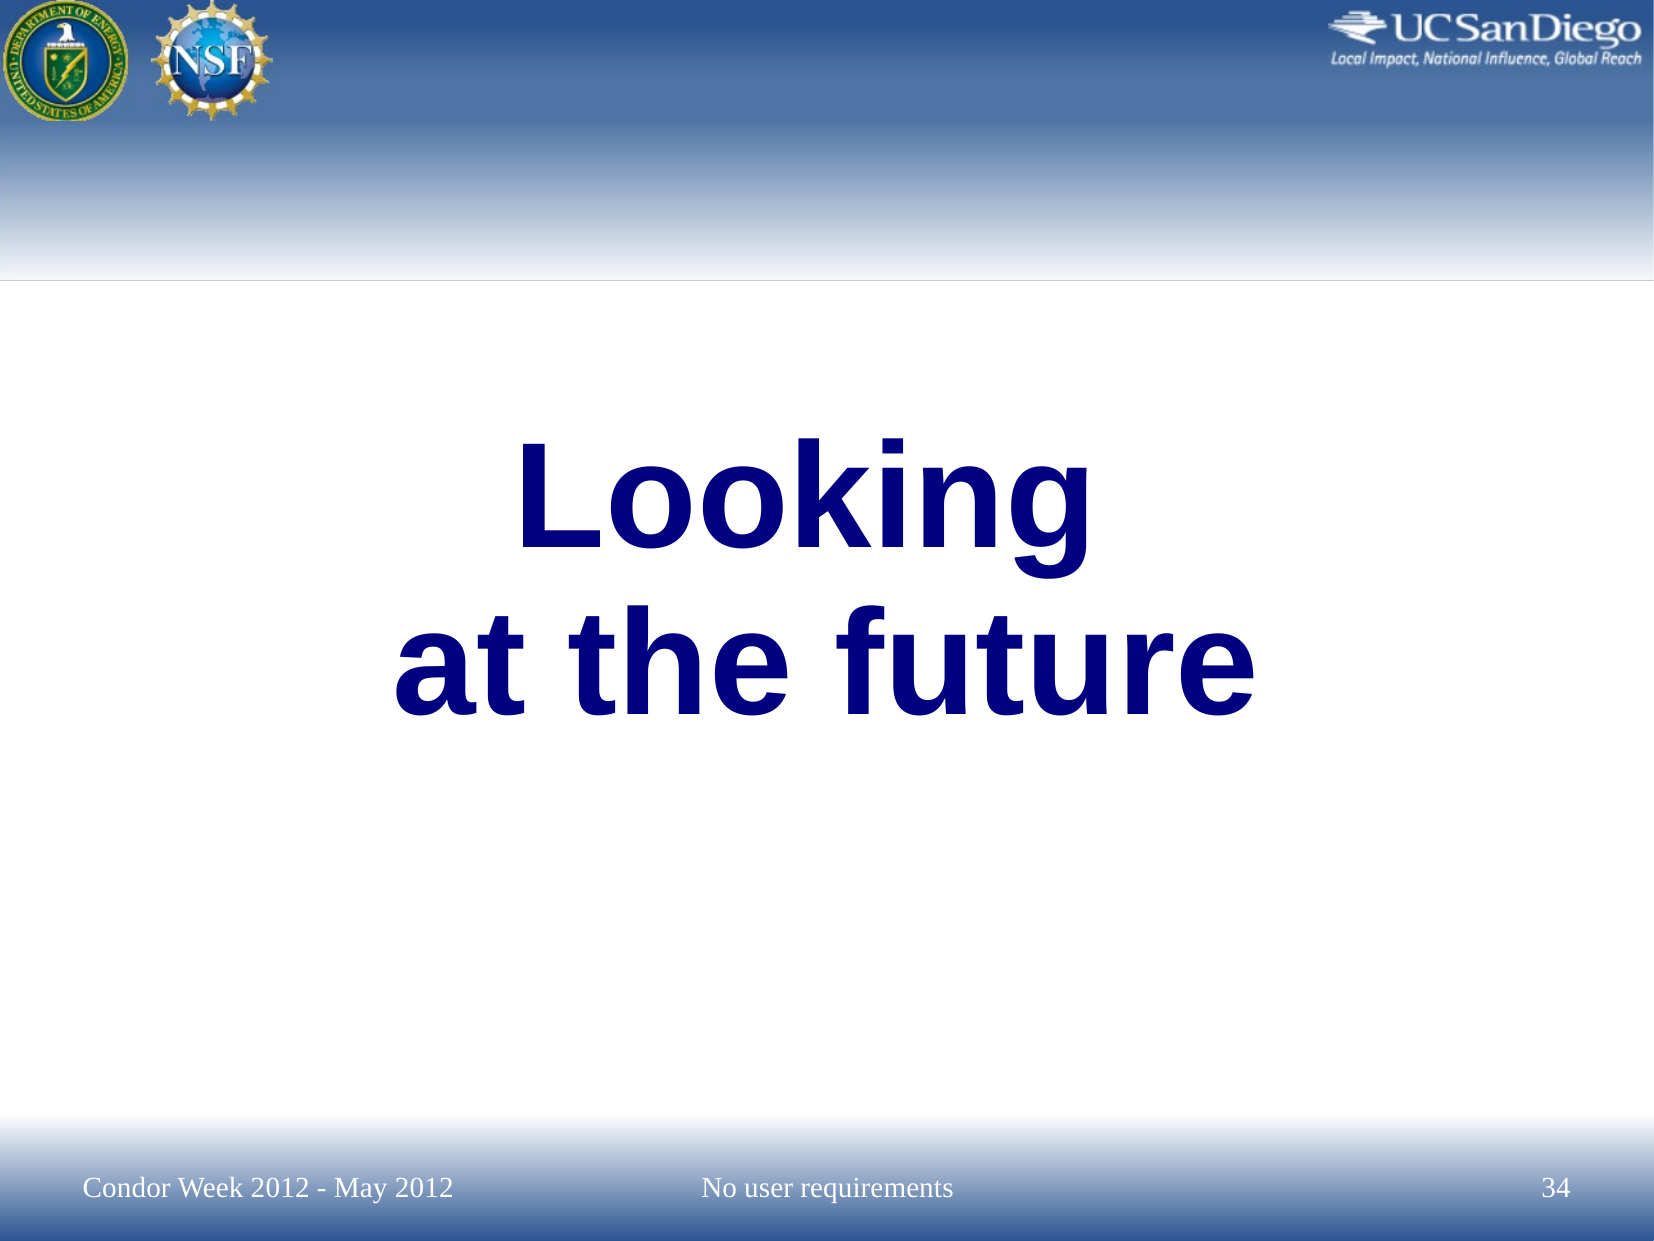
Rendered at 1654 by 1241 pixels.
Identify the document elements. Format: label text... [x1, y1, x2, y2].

subtitle Looking at the future [82, 56, 1571, 1102]
picture [0, 0, 1654, 288]
